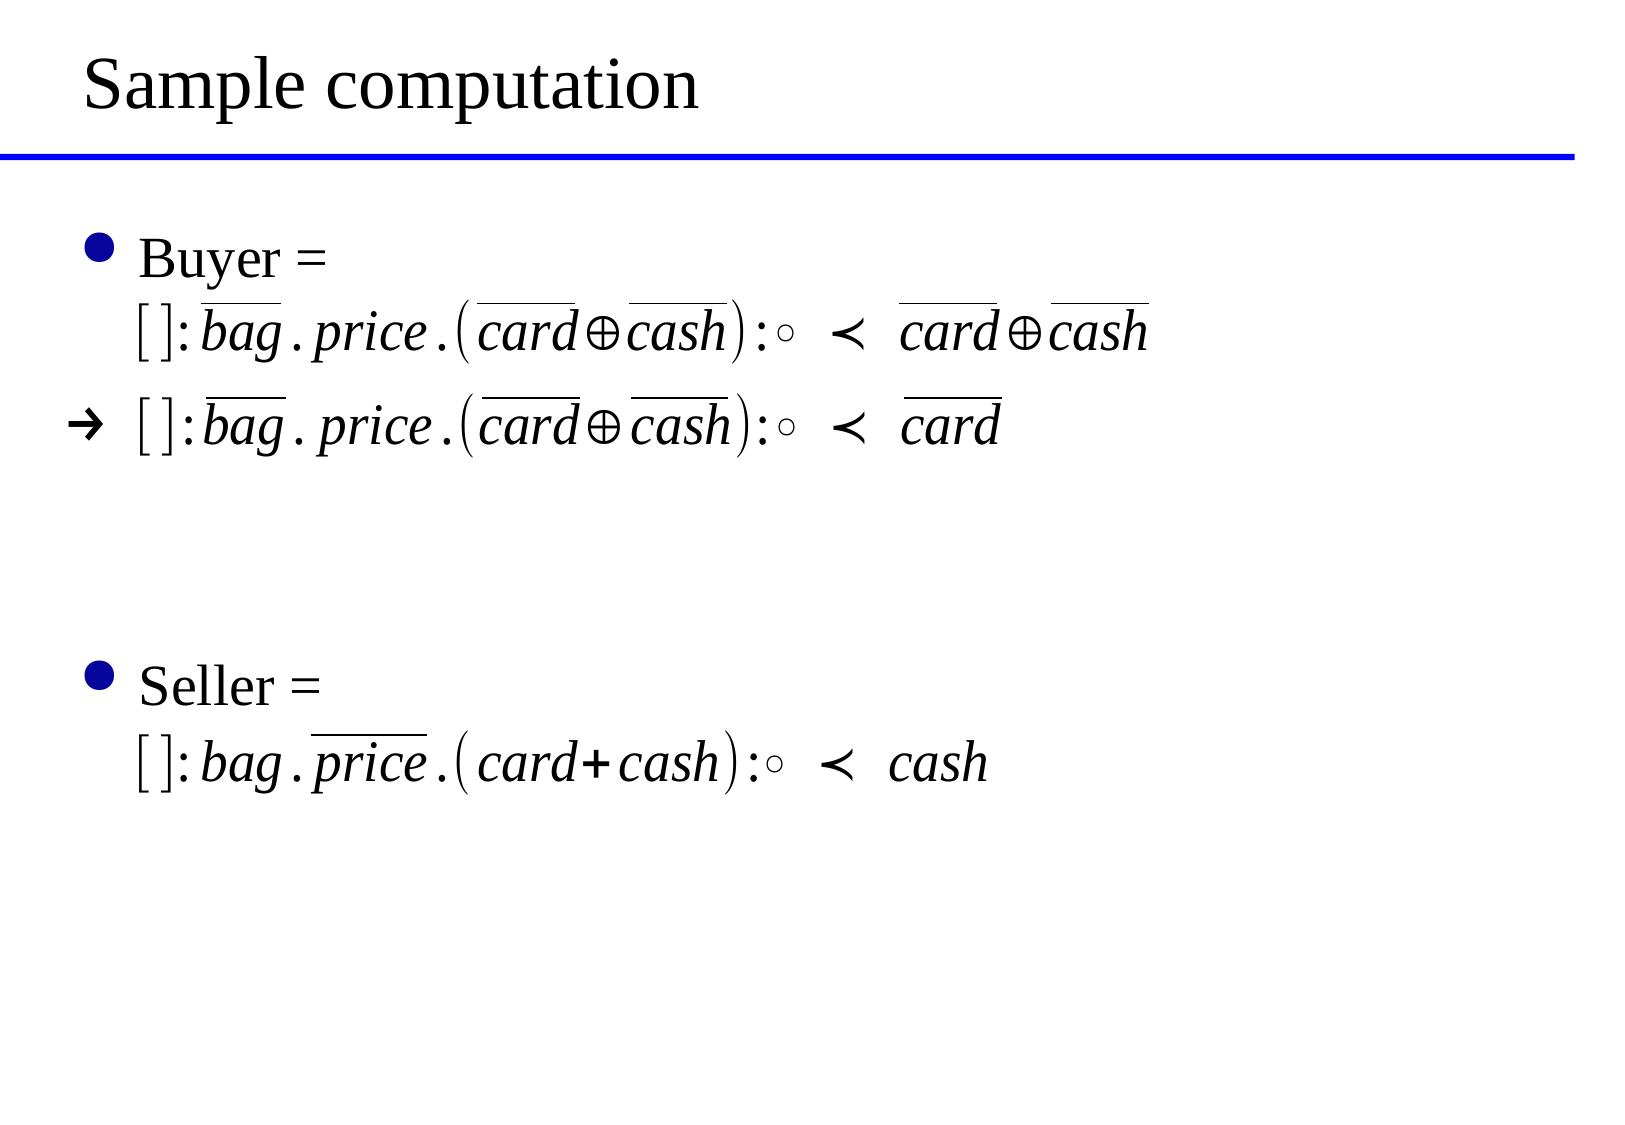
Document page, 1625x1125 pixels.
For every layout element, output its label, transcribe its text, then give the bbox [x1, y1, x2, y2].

chart [121, 726, 1005, 798]
chart [50, 389, 1017, 461]
chart [121, 295, 1165, 367]
text_box Buyer = Seller = [67, 198, 1583, 1061]
text_box Sample computation [67, 27, 1544, 131]
